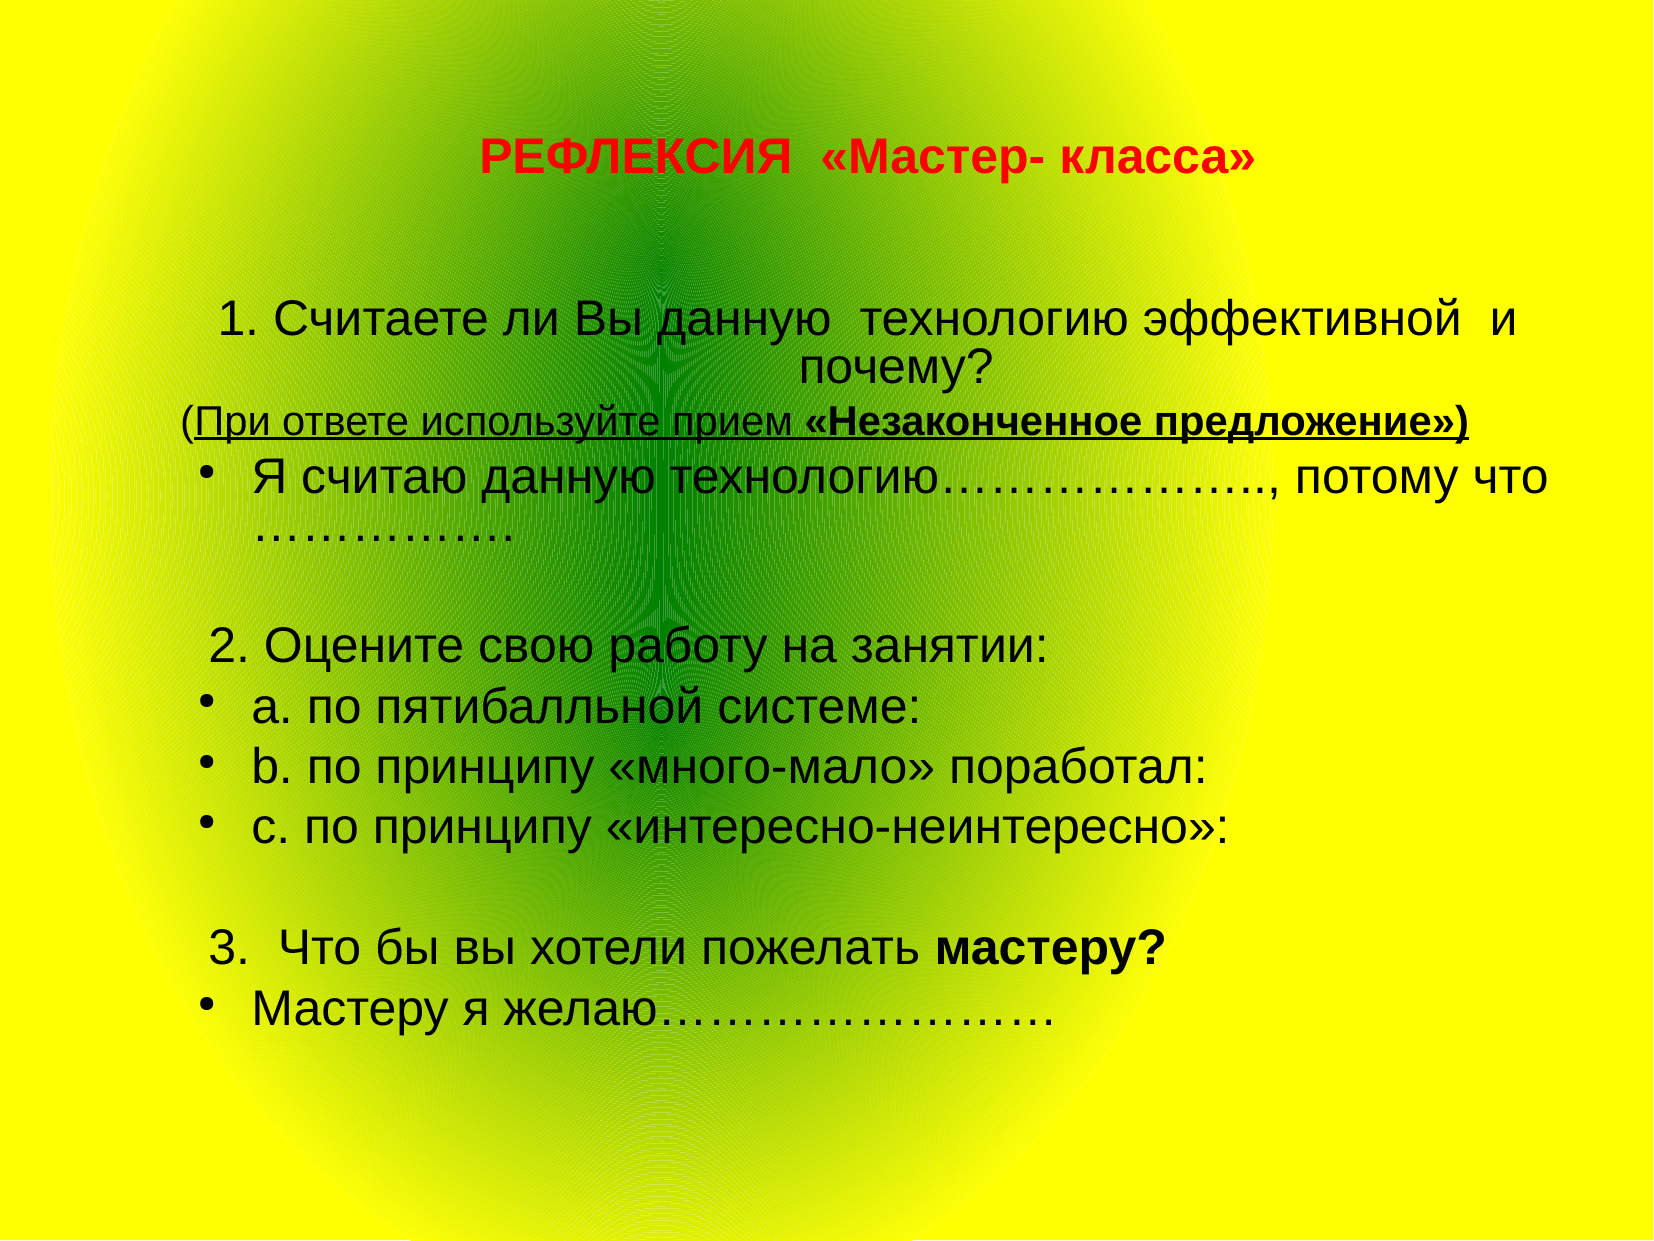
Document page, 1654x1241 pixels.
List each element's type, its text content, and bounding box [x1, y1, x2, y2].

list 1. Считаете ли Вы данную технологию эффективной и почему? (При ответе используйте прием «Незаконченное предложение») Я считаю данную технологию……………….., потому что ……………. 2. Оцените свою работу на занятии: a. по пятибалльной системе: b. по принципу «много-мало» поработал: c. по принципу «интересно-неинтересно»: 3. Что бы вы хотели пожелать мастеру? Мастеру я желаю…………………… [165, 289, 1571, 1109]
title РЕФЛЕКСИЯ «Мастер- класса» [165, 50, 1571, 257]
